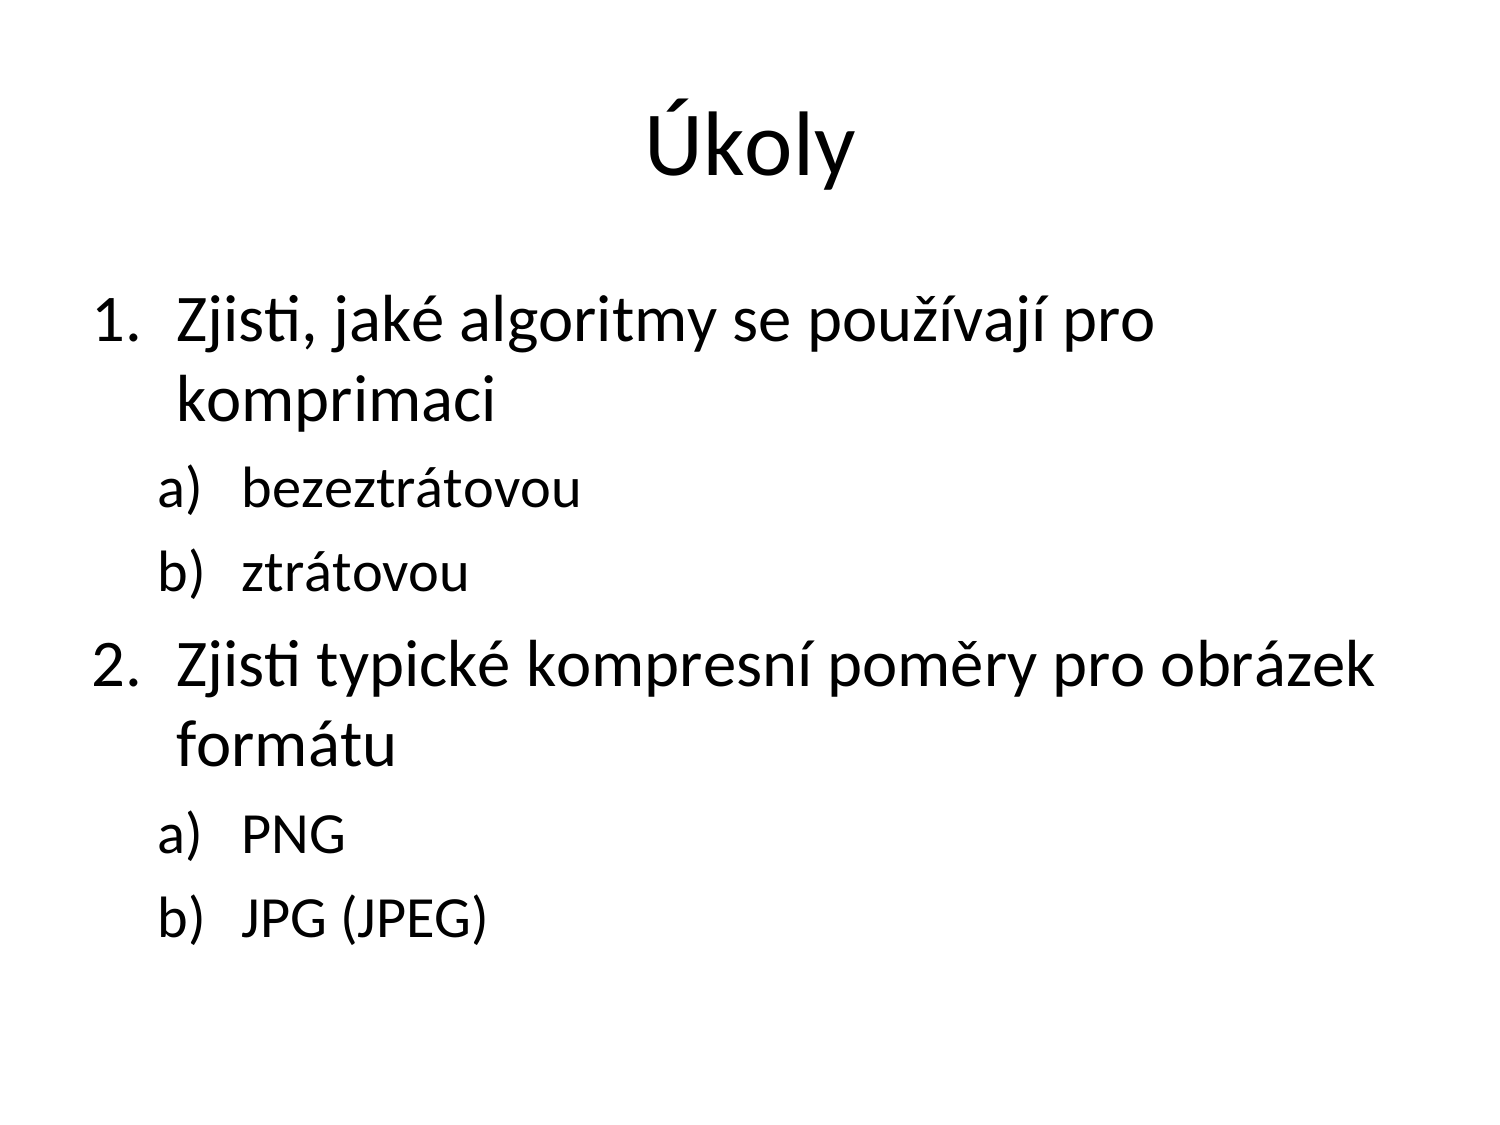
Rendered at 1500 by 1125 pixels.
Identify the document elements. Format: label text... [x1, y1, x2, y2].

title Úkoly [75, 45, 1426, 233]
list Zjisti, jaké algoritmy se používají pro komprimaci bezeztrátovou ztrátovou Zjisti typické kompresní poměry pro obrázek formátu PNG JPG (JPEG) [76, 267, 1427, 1054]
